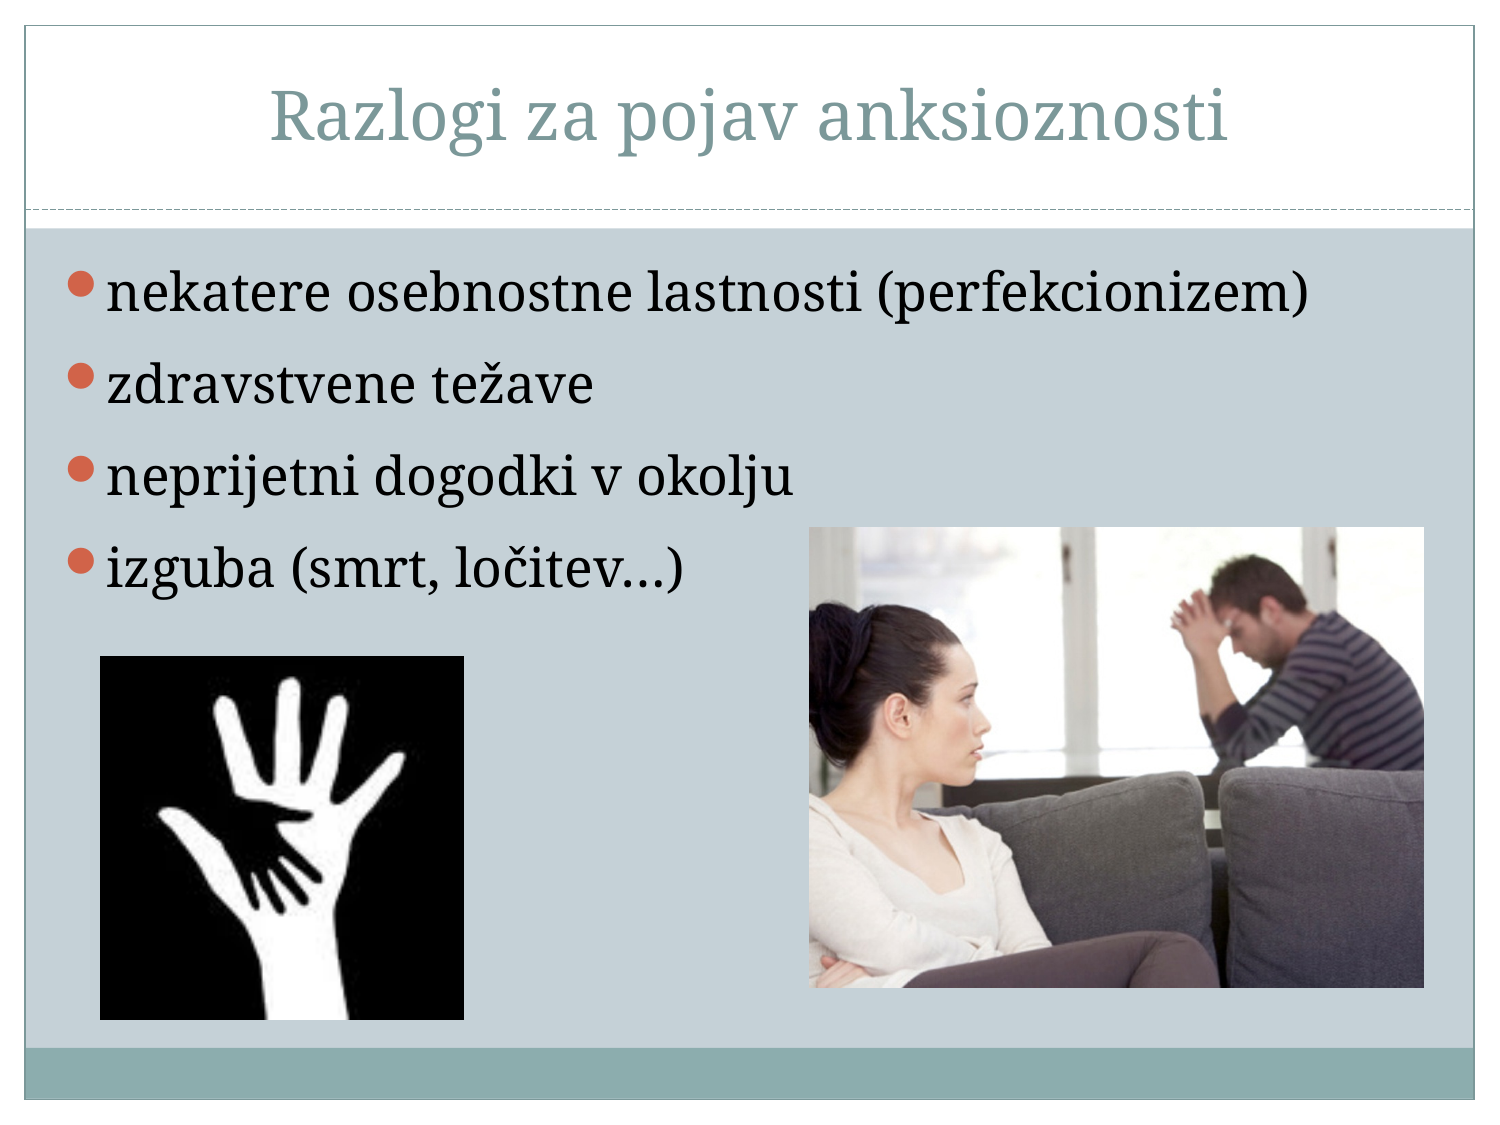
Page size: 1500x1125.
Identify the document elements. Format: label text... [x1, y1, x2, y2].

list nekatere osebnostne lastnosti (perfekcionizem) zdravstvene težave neprijetni dogodki v okolju izguba (smrt, ločitev…) [49, 250, 1376, 657]
picture [100, 656, 464, 1020]
title Razlogi za pojav anksioznosti [49, 37, 1450, 162]
picture [809, 527, 1424, 988]
